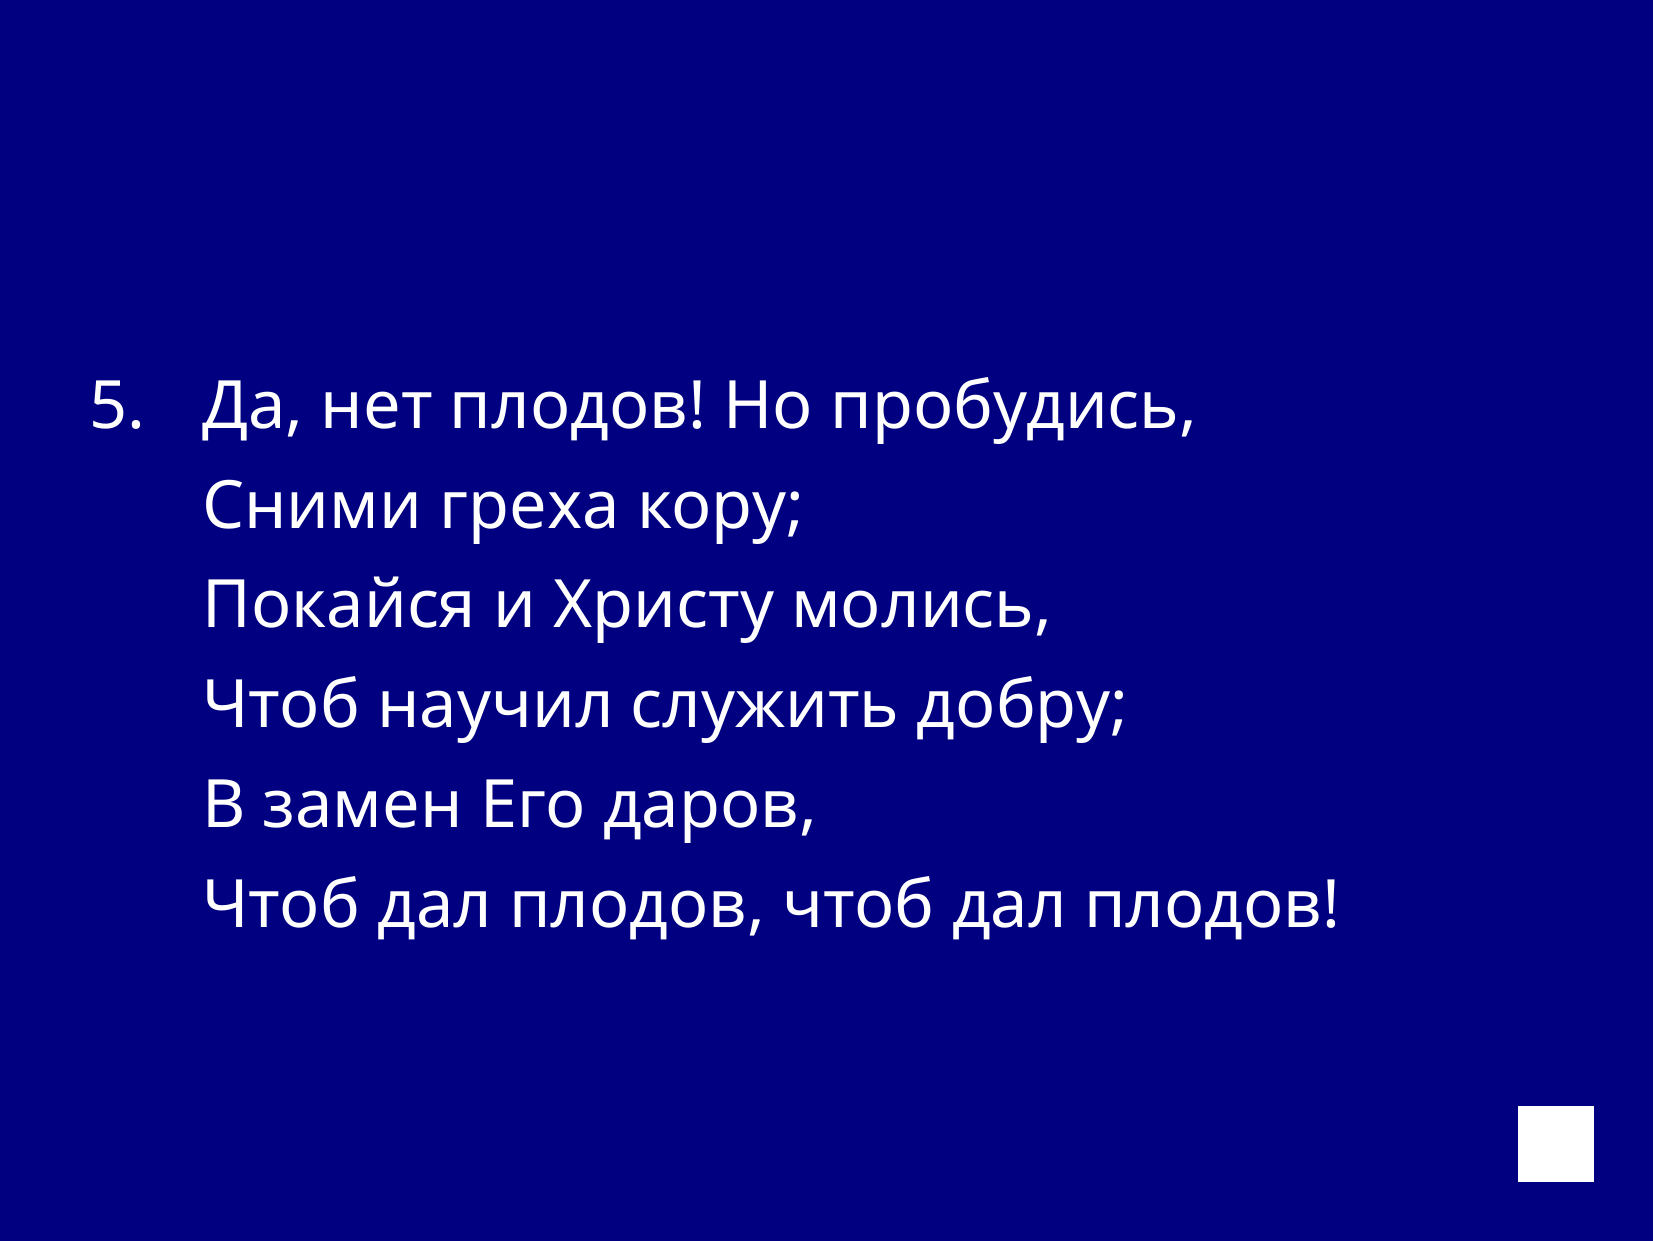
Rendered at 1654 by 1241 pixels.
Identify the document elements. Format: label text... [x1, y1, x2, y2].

text_box 5. Да, нет плодов! Но пробудись, Сними греха кору; Покайся и Христу молись, Чтоб научил служить добру; В замен Его даров, Чтоб дал плодов, чтоб дал плодов! [75, 150, 1576, 1163]
text_box [1518, 1106, 1594, 1182]
